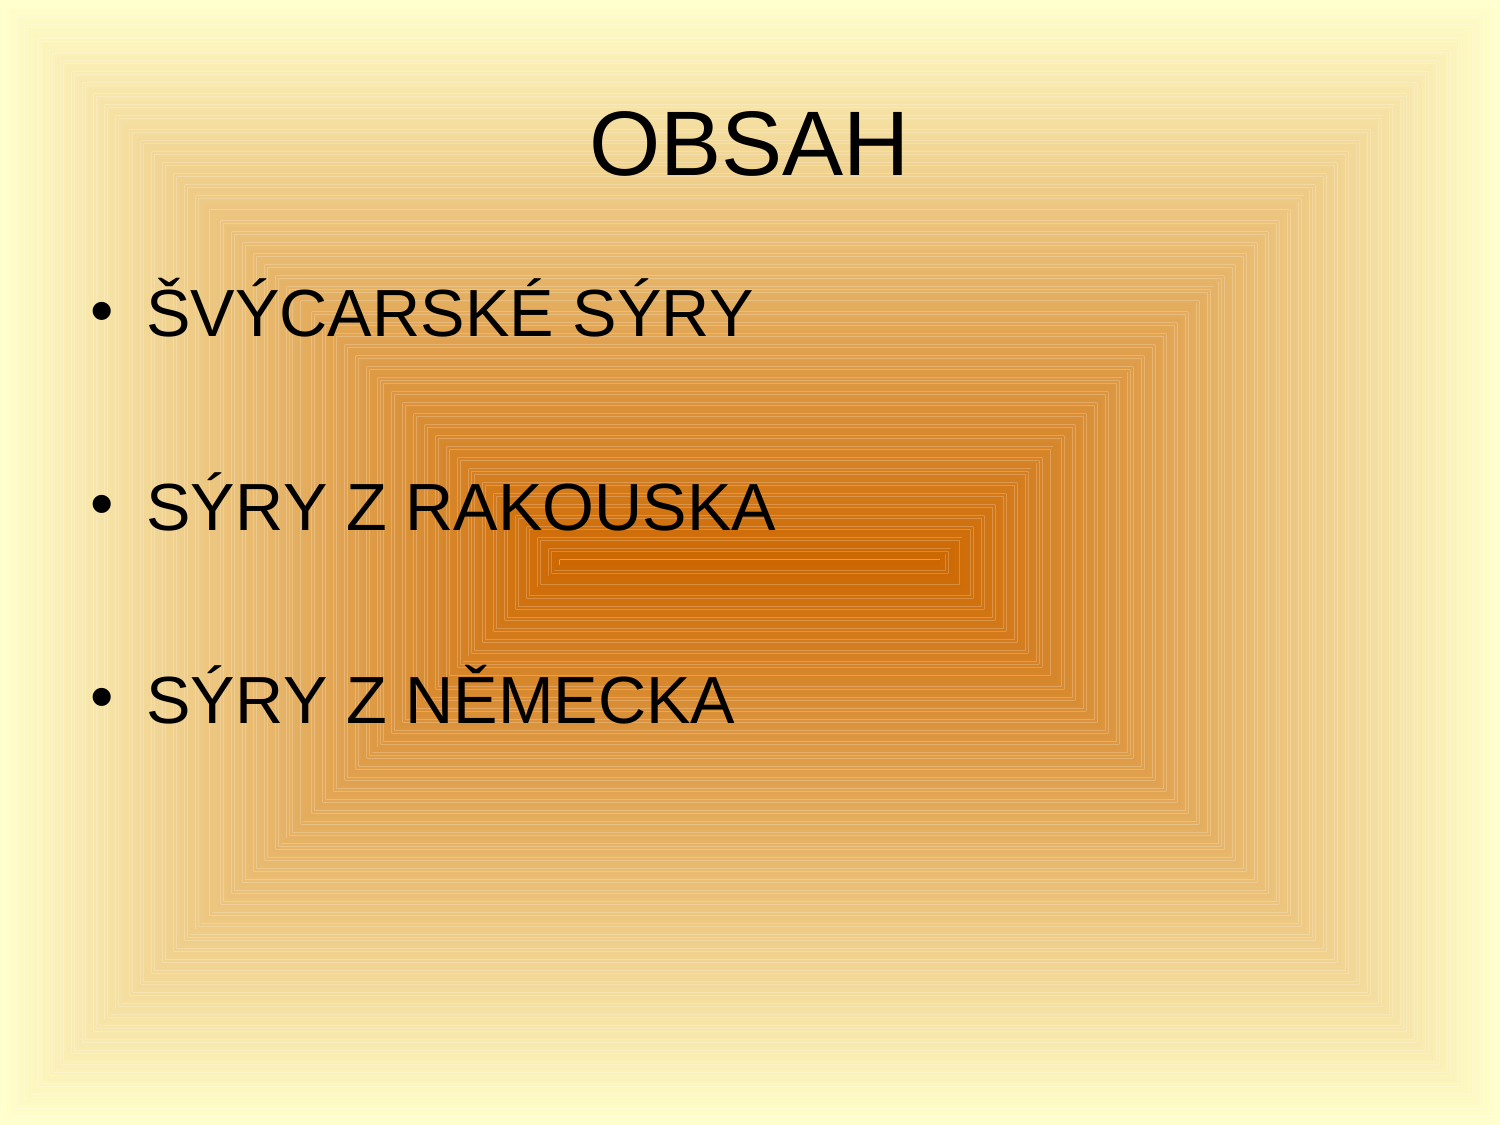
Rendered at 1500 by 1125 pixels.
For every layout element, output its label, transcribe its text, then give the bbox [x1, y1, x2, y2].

title OBSAH [75, 45, 1426, 233]
list ŠVÝCARSKÉ SÝRY SÝRY Z RAKOUSKA SÝRY Z NĚMECKA [75, 262, 1426, 1006]
